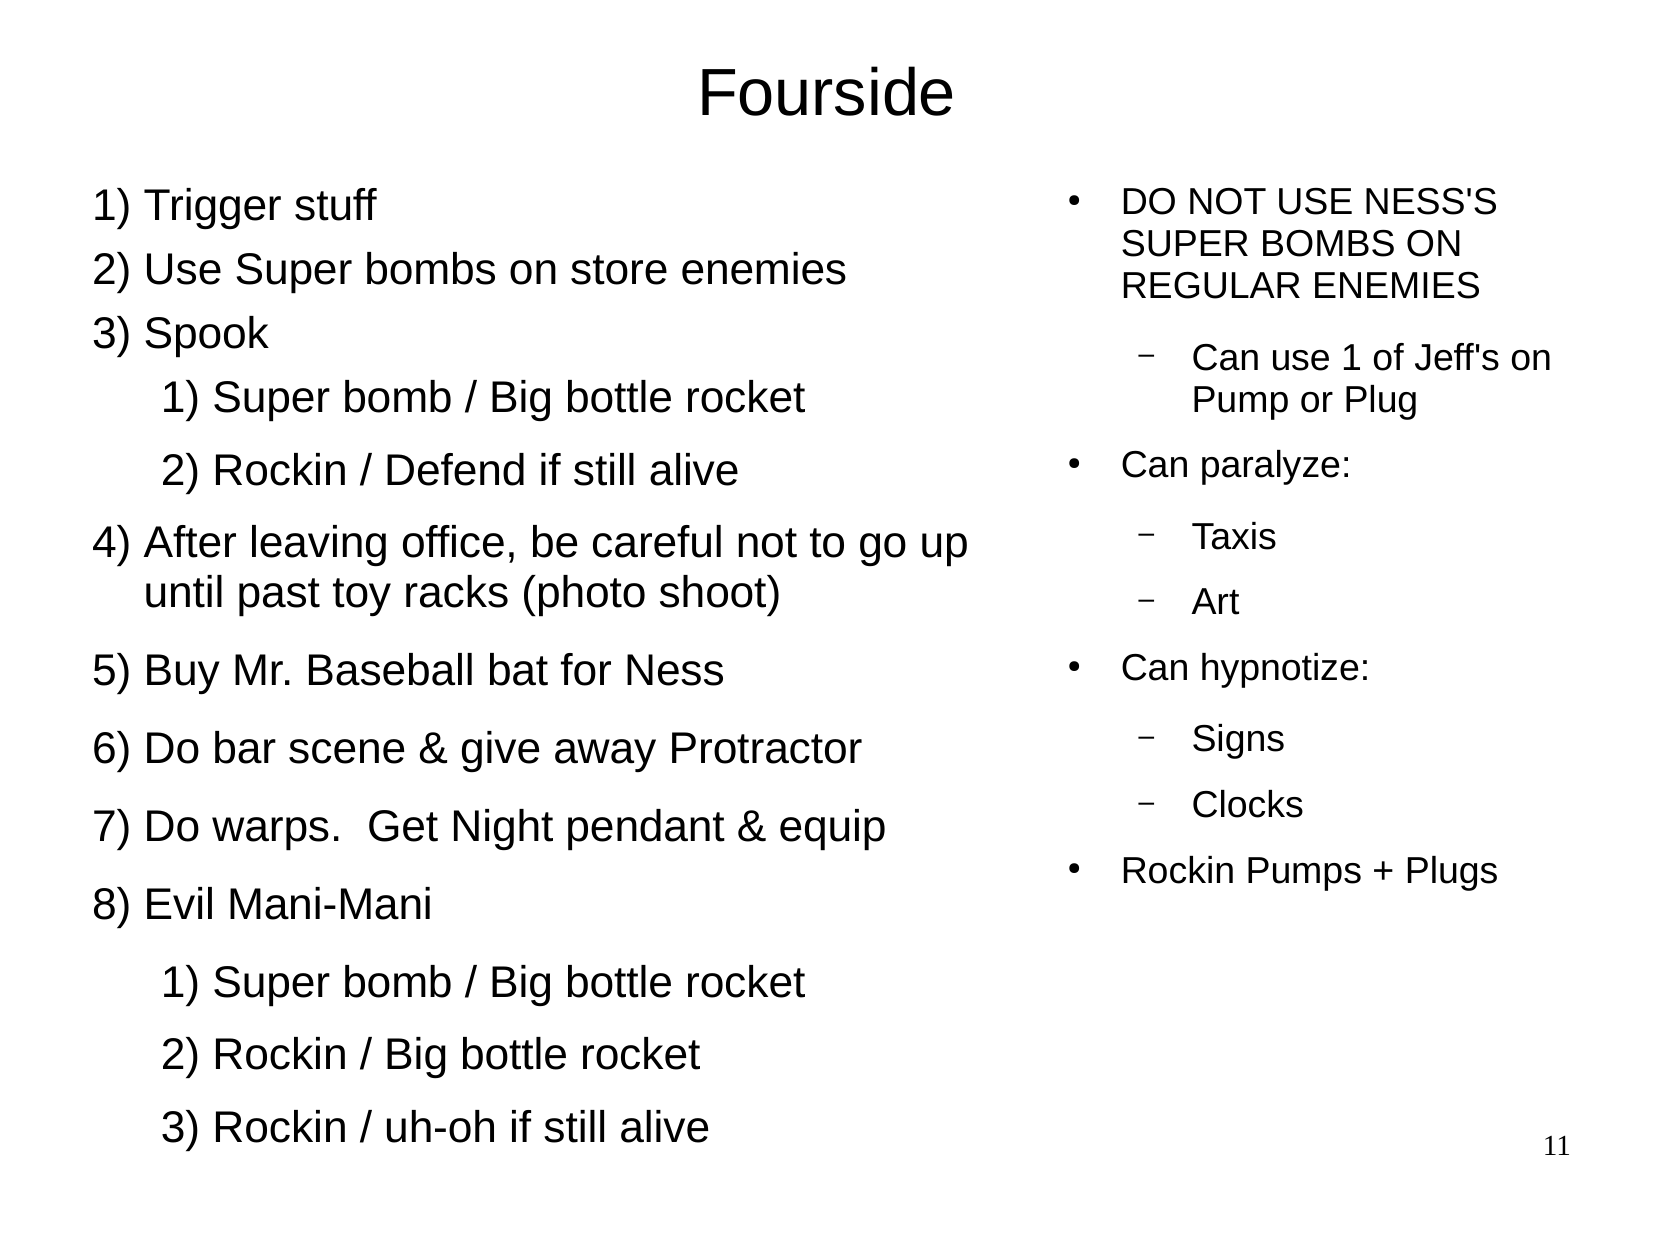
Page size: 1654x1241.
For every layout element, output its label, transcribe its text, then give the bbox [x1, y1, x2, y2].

list Trigger stuff Use Super bombs on store enemies Spook Super bomb / Big bottle rocket Rockin / Defend if still alive After leaving office, be careful not to go up until past toy racks (photo shoot) Buy Mr. Baseball bat for Ness Do bar scene & give away Protractor Do warps. Get Night pendant & equip Evil Mani-Mani Super bomb / Big bottle rocket Rockin / Big bottle rocket Rockin / uh-oh if still alive [75, 180, 991, 1156]
title Fourside [82, 49, 1571, 136]
list DO NOT USE NESS'S SUPER BOMBS ON REGULAR ENEMIES Can use 1 of Jeff's on Pump or Plug Can paralyze: Taxis Art Can hypnotize: Signs Clocks Rockin Pumps + Plugs [1050, 180, 1572, 1156]
